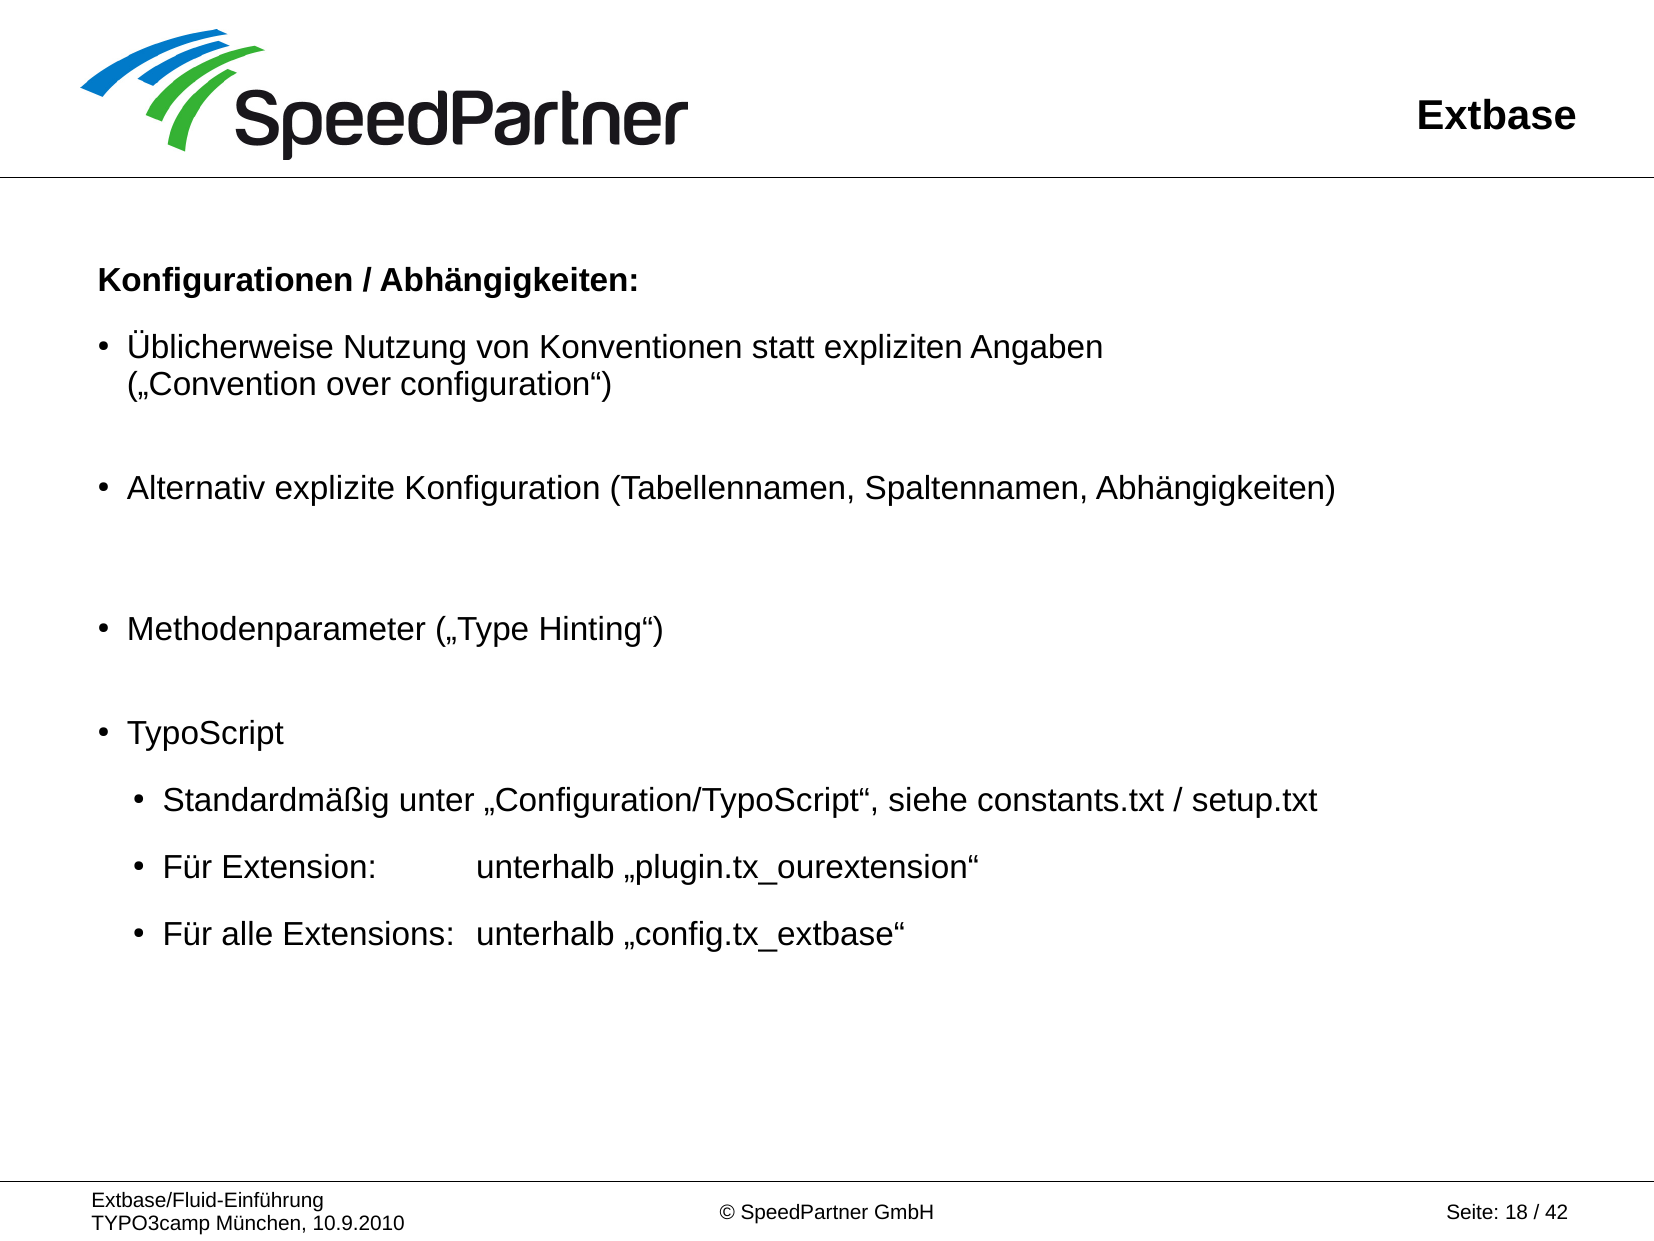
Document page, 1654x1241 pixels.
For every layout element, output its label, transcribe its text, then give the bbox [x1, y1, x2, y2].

text_box Konfigurationen / Abhängigkeiten: Üblicherweise Nutzung von Konventionen statt expliziten Angaben („Convention over configuration“) Alternativ explizite Konfiguration (Tabellennamen, Spaltennamen, Abhängigkeiten) Methodenparameter („Type Hinting“) TypoScript Standardmäßig unter „Configuration/TypoScript“, siehe constants.txt / setup.txt Für Extension: unterhalb „plugin.tx_ourextension“ Für alle Extensions: unterhalb „config.tx_extbase“ [82, 253, 1565, 1151]
title Extbase [590, 70, 1577, 160]
picture [80, 29, 688, 160]
